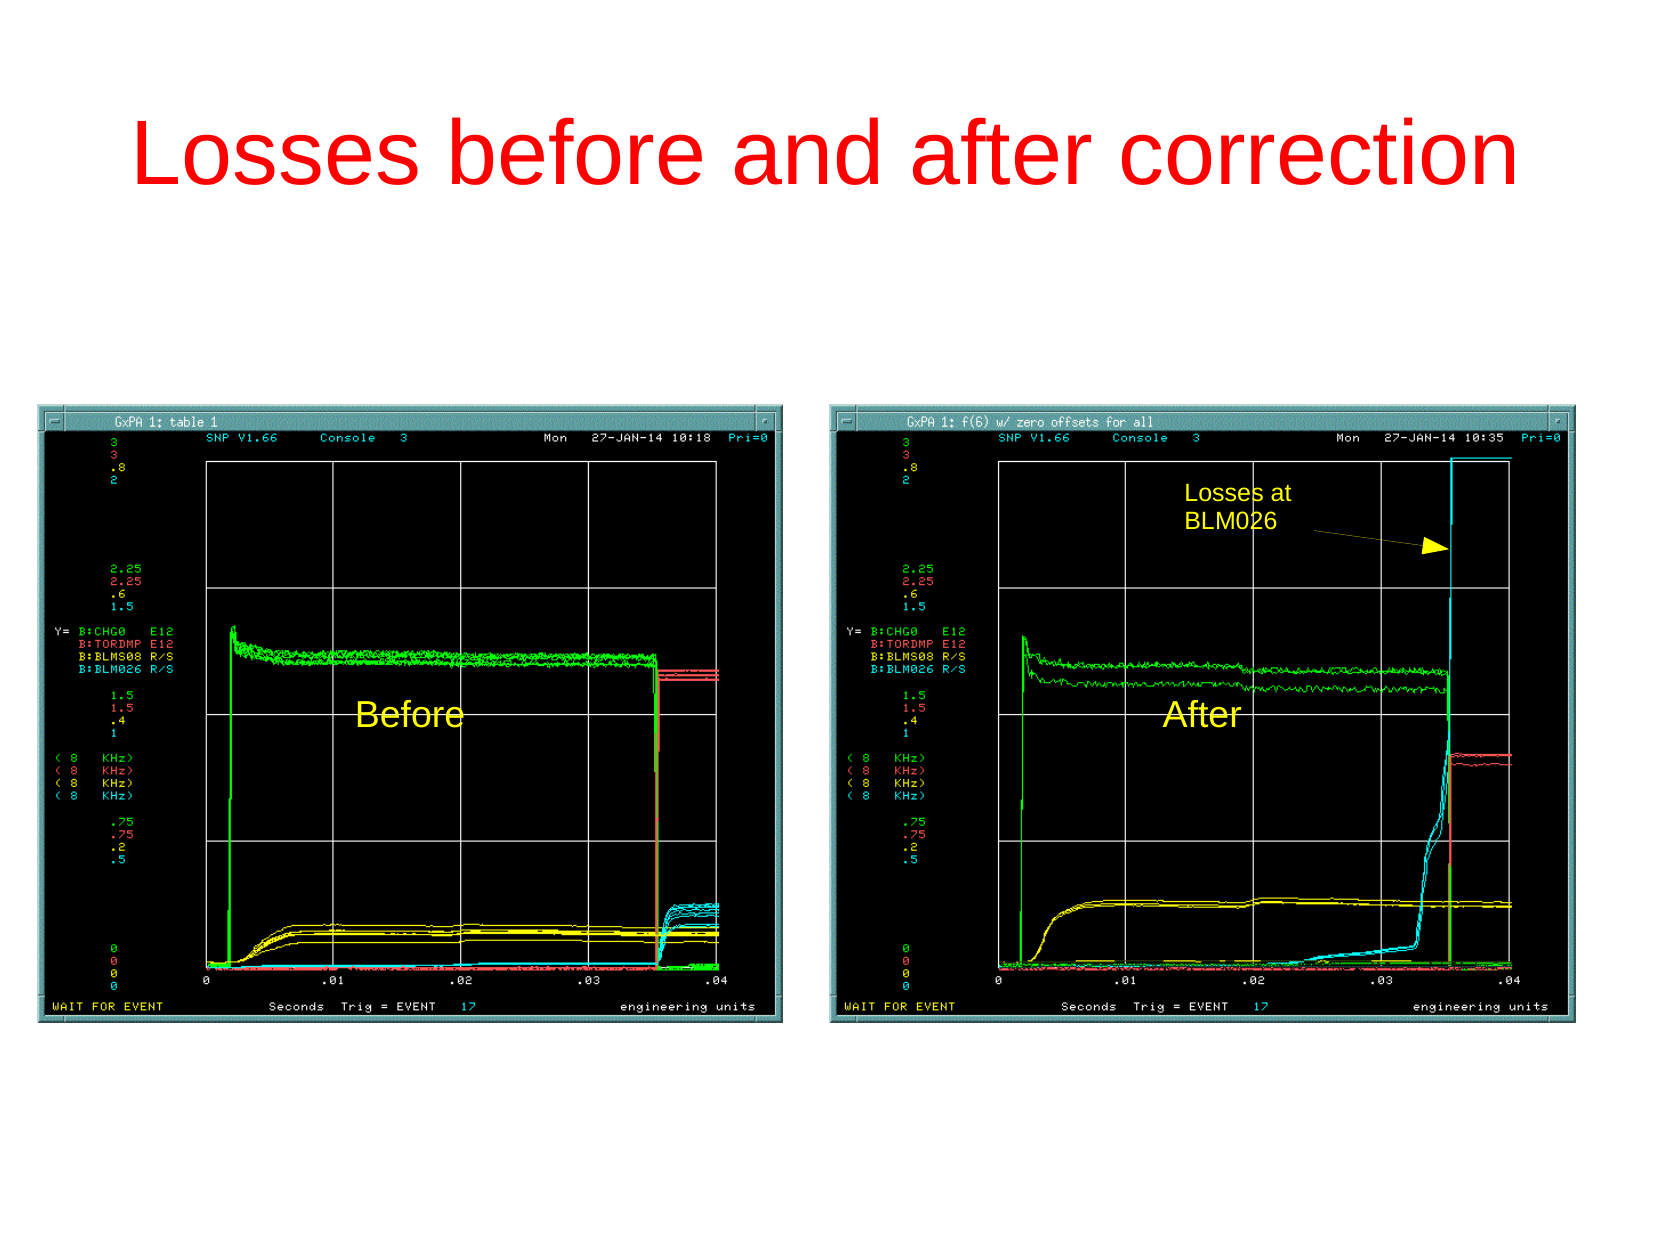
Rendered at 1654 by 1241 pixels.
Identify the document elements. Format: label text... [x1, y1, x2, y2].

title Losses before and after correction [82, 49, 1571, 257]
picture [37, 404, 783, 1024]
picture [829, 404, 1576, 1024]
text_box Losses at BLM026 [1169, 471, 1375, 559]
